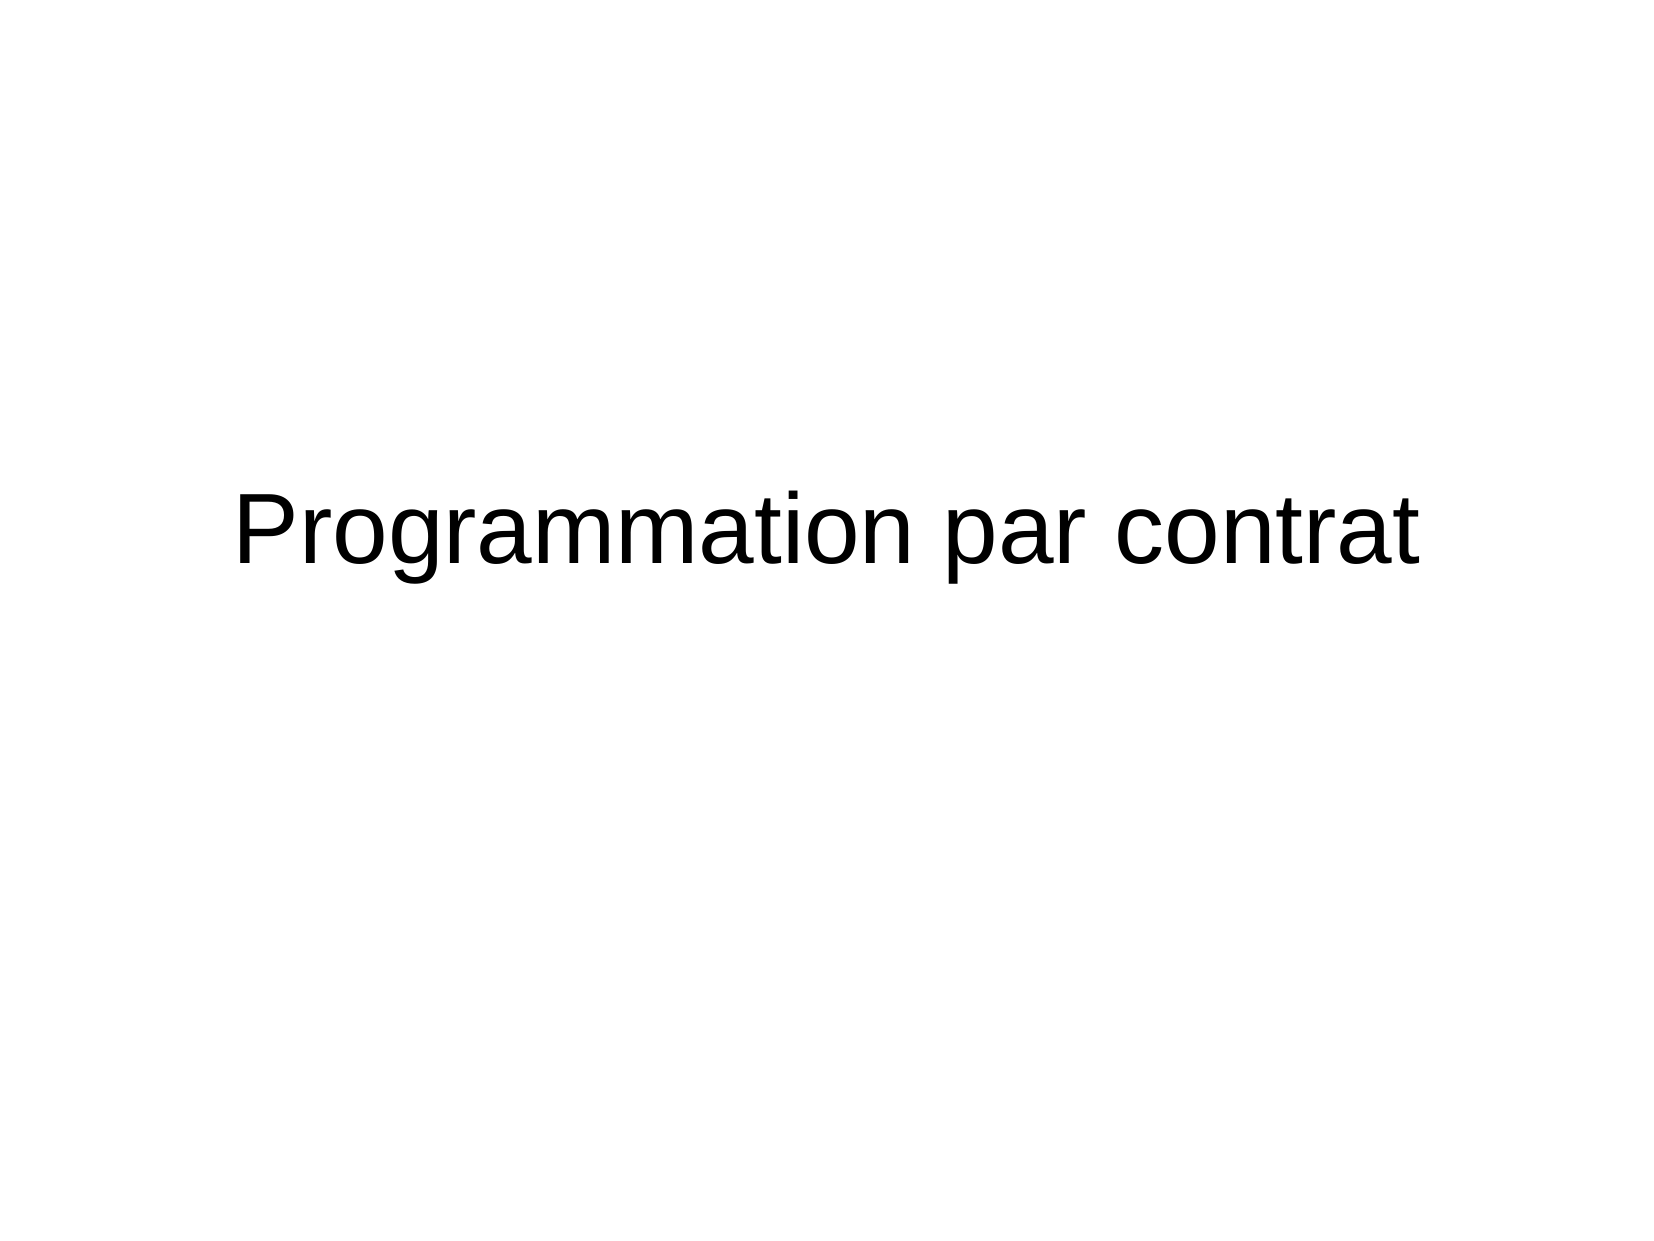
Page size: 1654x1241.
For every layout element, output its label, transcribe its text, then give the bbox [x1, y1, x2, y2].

subtitle Programmation par contrat [82, 49, 1571, 1010]
